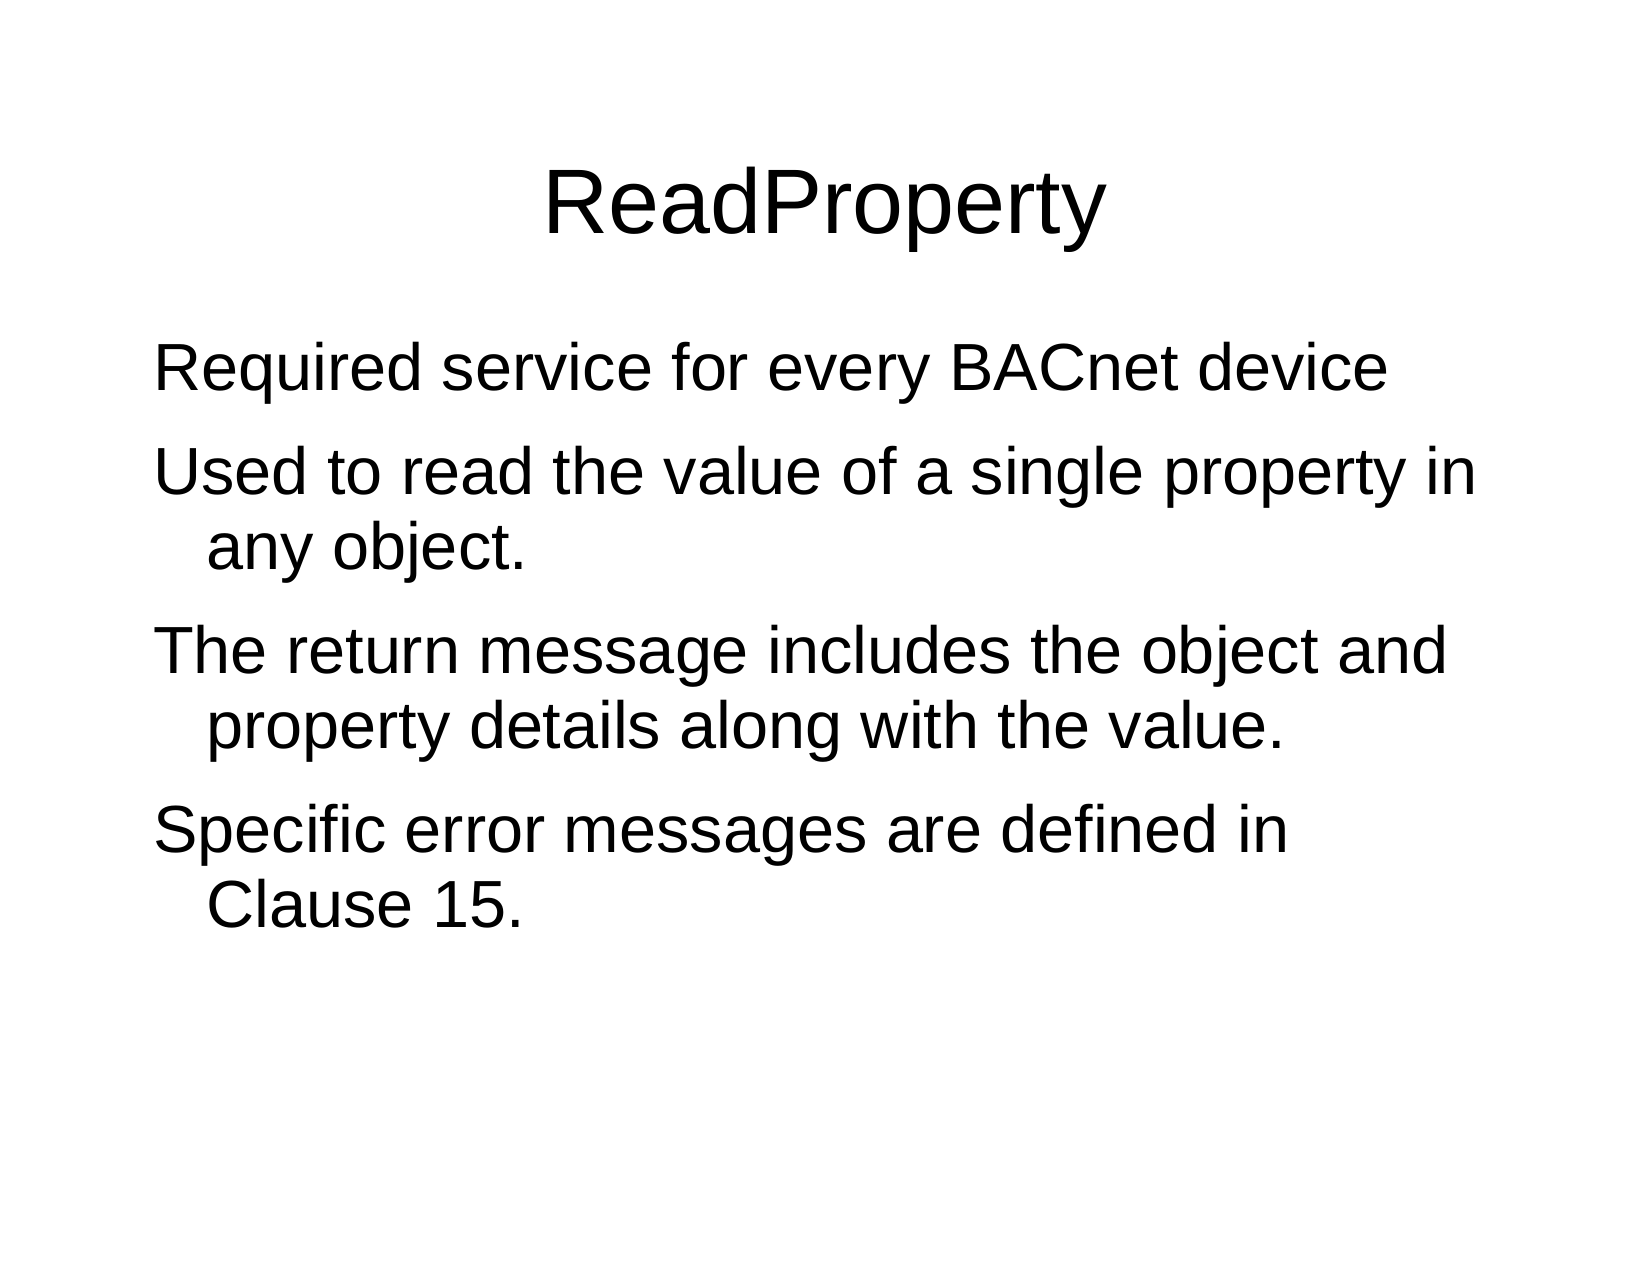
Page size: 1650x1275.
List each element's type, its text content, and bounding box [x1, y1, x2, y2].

title ReadProperty [135, 112, 1515, 291]
list Required service for every BACnet device Used to read the value of a single property in any object. The return message includes the object and property details along with the value. Specific error messages are defined in Clause 15. [135, 329, 1515, 1079]
